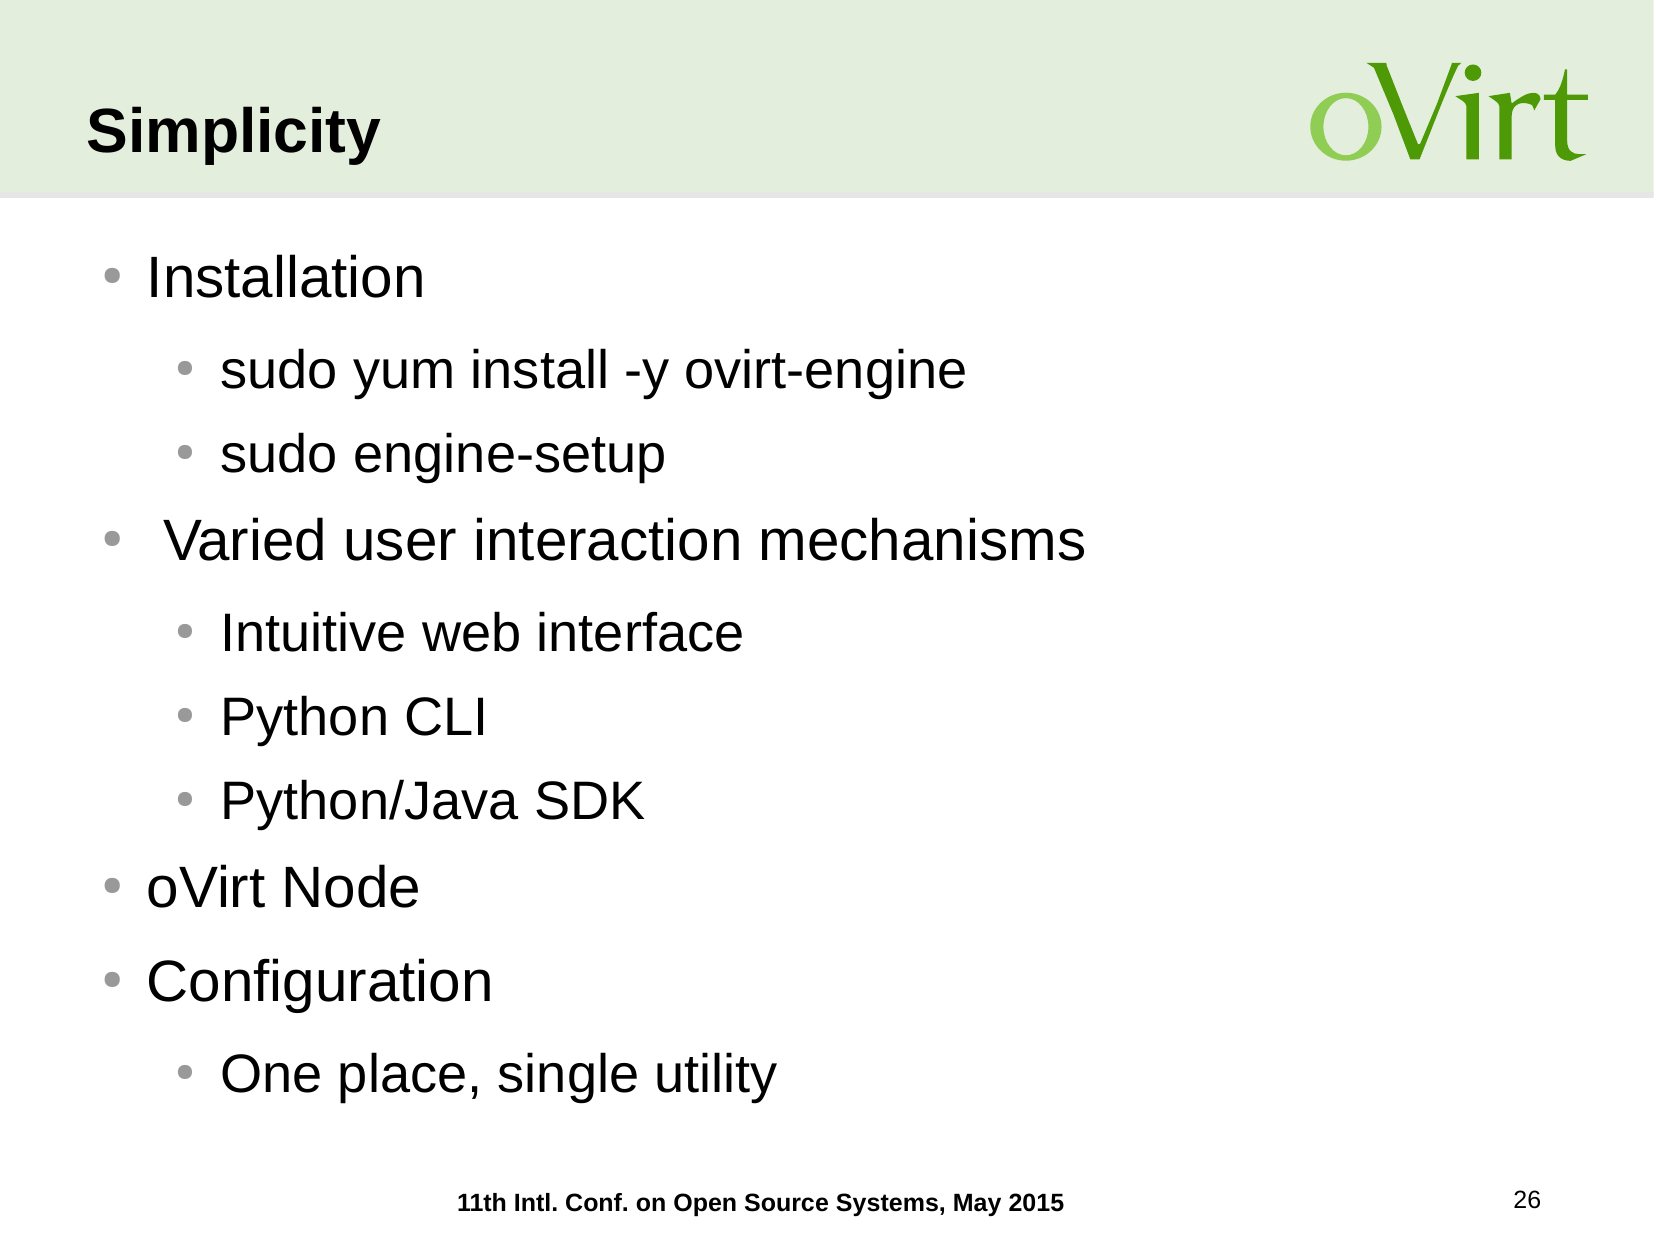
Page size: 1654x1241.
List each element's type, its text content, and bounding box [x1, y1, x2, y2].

title Simplicity [86, 36, 1307, 225]
list Installation sudo yum install -y ovirt-engine sudo engine-setup Varied user interaction mechanisms Intuitive web interface Python CLI Python/Java SDK oVirt Node Configuration One place, single utility [86, 244, 1576, 1105]
